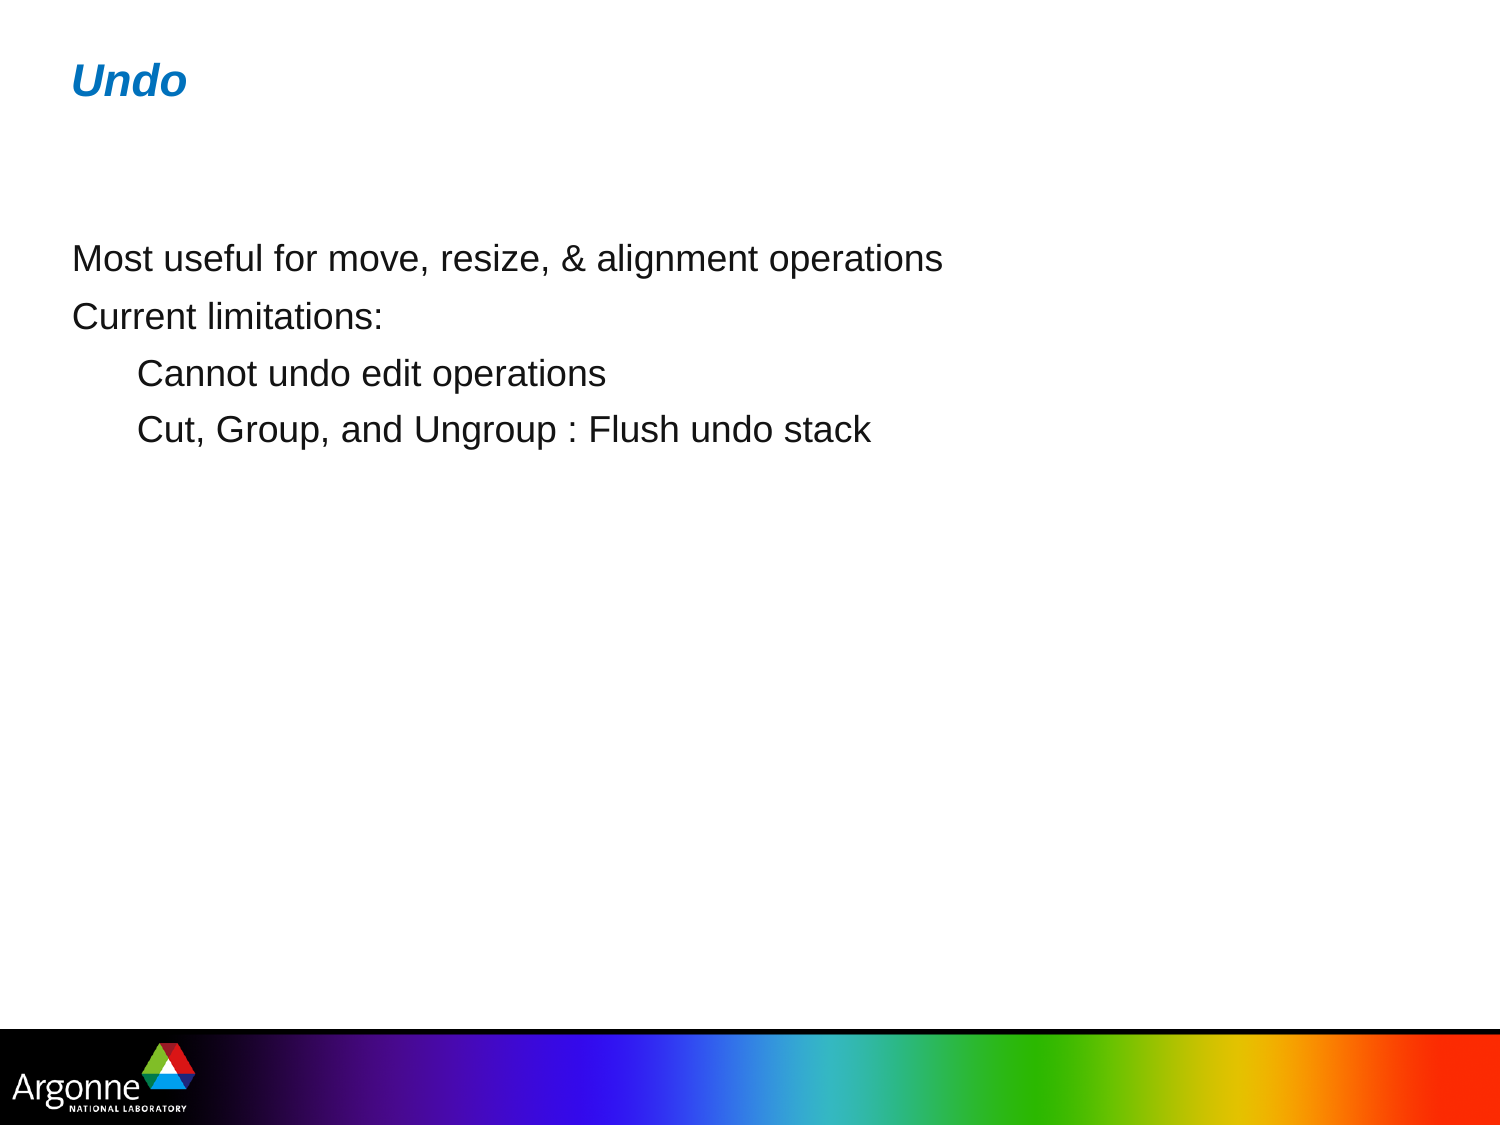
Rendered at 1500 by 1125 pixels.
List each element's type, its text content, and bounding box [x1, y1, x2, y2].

picture [0, 1029, 1500, 1125]
title Undo [55, 40, 1361, 125]
list Most useful for move, resize, & alignment operations Current limitations: Cannot undo edit operations Cut, Group, and Ungroup : Flush undo stack [56, 229, 1359, 740]
